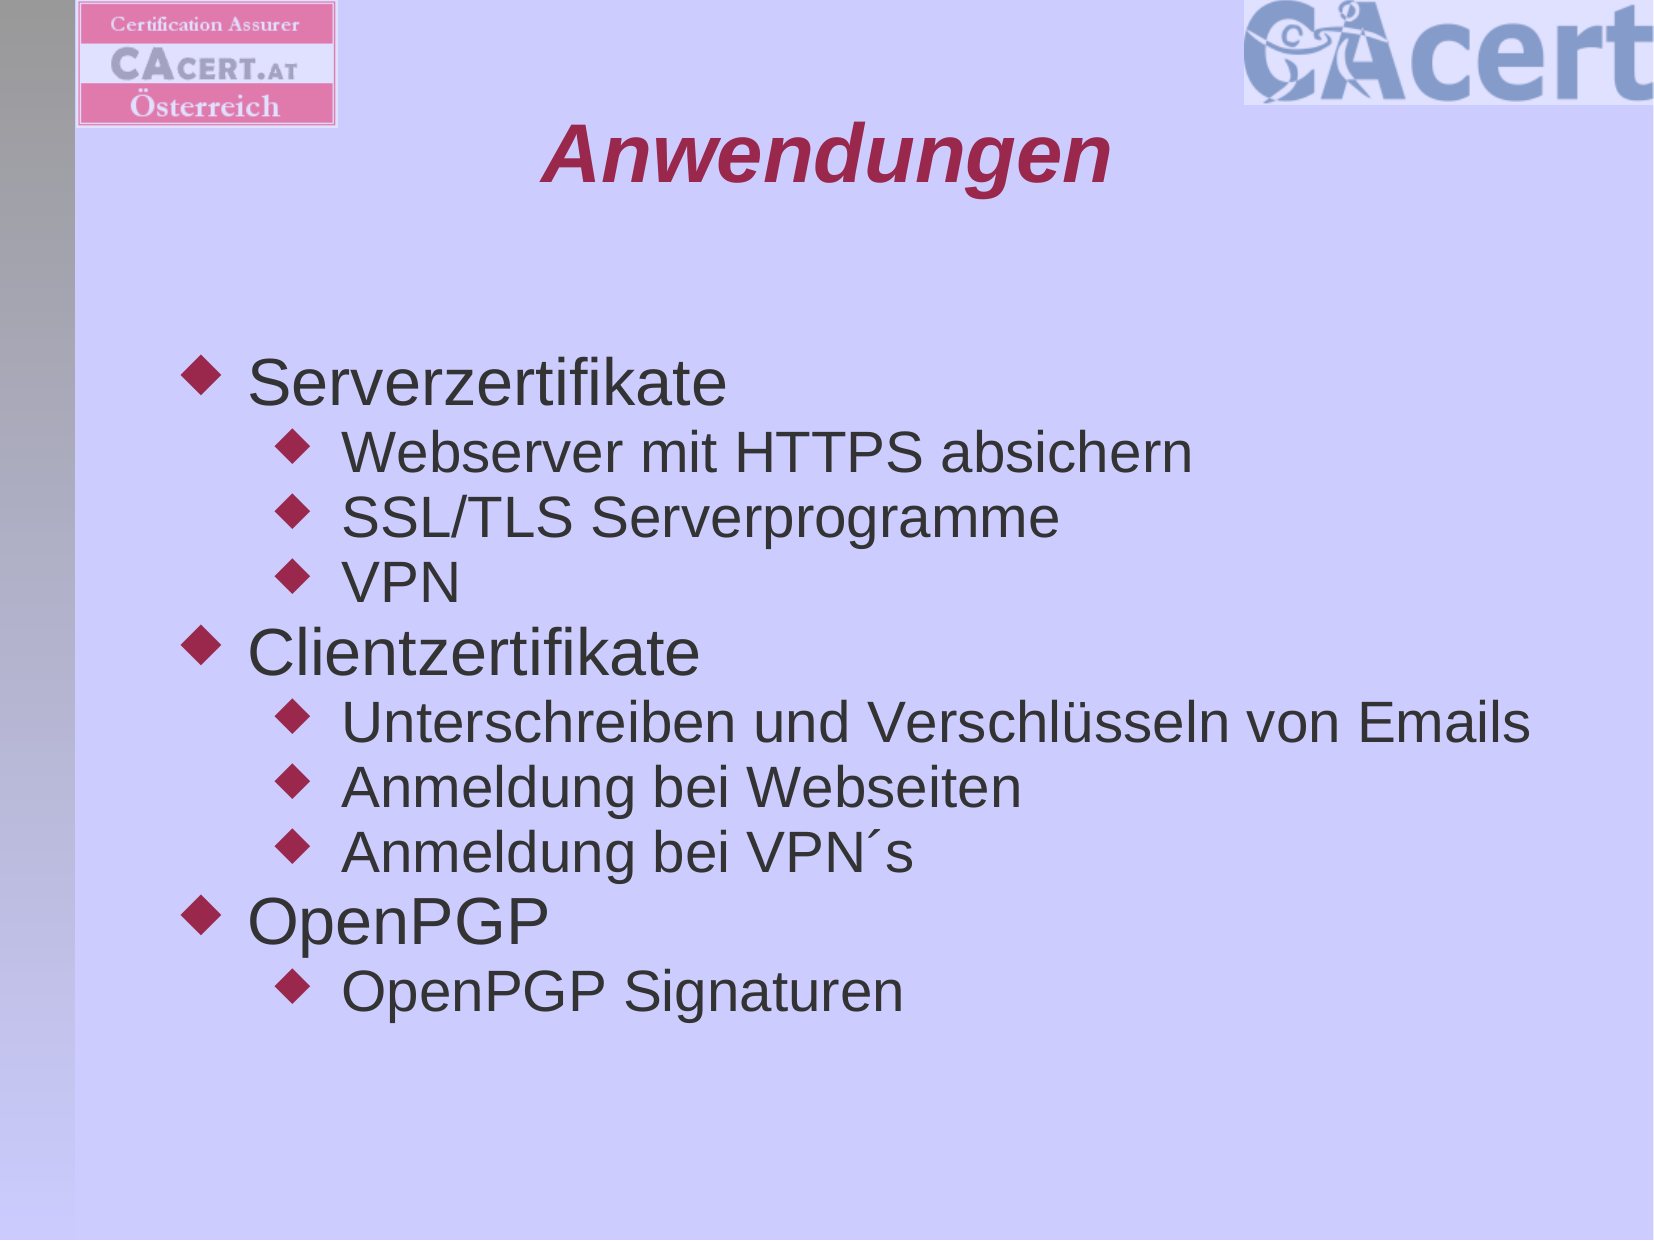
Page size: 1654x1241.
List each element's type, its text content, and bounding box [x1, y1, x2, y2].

title Anwendungen [121, 49, 1534, 257]
list Serverzertifikate Webserver mit HTTPS absichern SSL/TLS Serverprogramme VPN Clientzertifikate Unterschreiben und Verschlüsseln von Emails Anmeldung bei Webseiten Anmeldung bei VPN´s OpenPGP OpenPGP Signaturen [152, 344, 1534, 1127]
